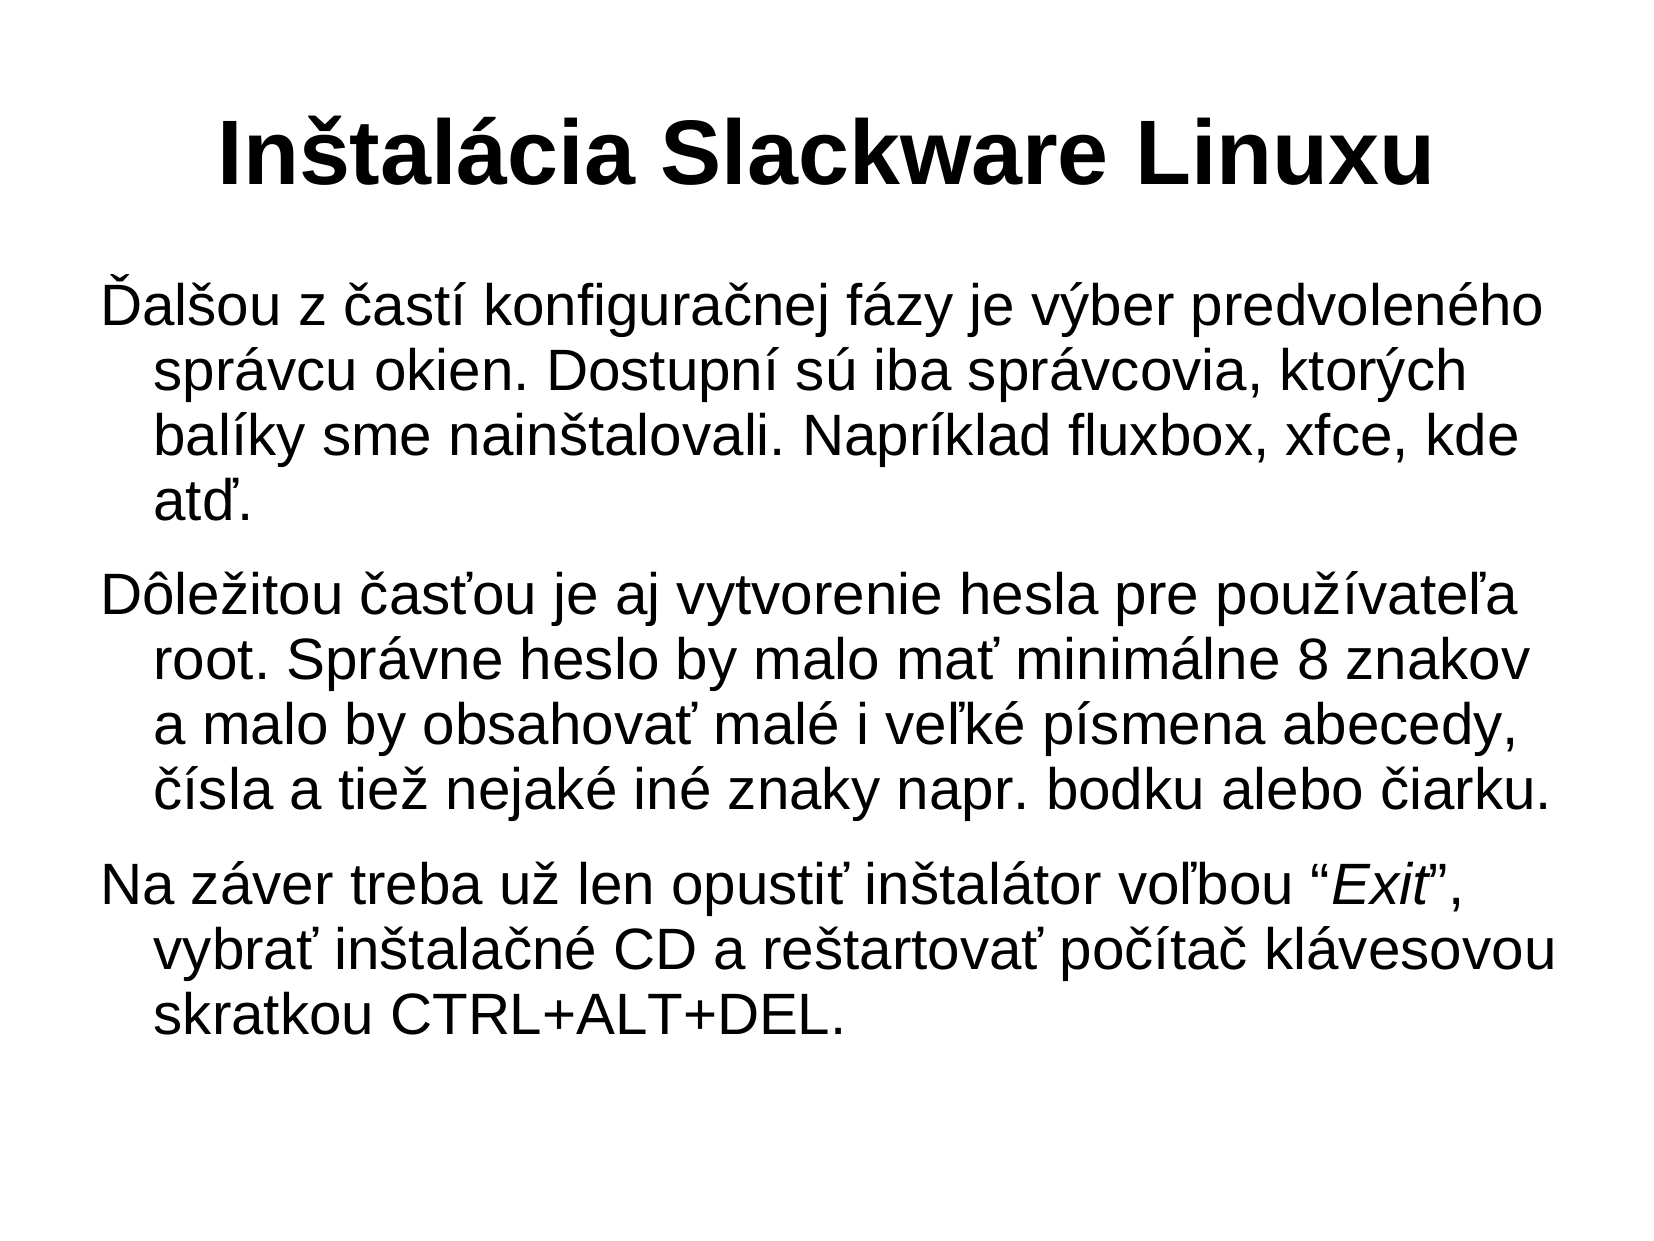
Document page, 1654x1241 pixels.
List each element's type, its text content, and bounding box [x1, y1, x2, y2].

title Inštalácia Slackware Linuxu [82, 49, 1571, 257]
list Ďalšou z častí konfiguračnej fázy je výber predvoleného správcu okien. Dostupní sú iba správcovia, ktorých balíky sme nainštalovali. Napríklad fluxbox, xfce, kde atď. Dôležitou časťou je aj vytvorenie hesla pre používateľa root. Správne heslo by malo mať minimálne 8 znakov a malo by obsahovať malé i veľké písmena abecedy, čísla a tiež nejaké iné znaky napr. bodku alebo čiarku. Na záver treba už len opustiť inštalátor voľbou “Exit”, vybrať inštalačné CD a reštartovať počítač klávesovou skratkou CTRL+ALT+DEL. [82, 272, 1571, 1109]
